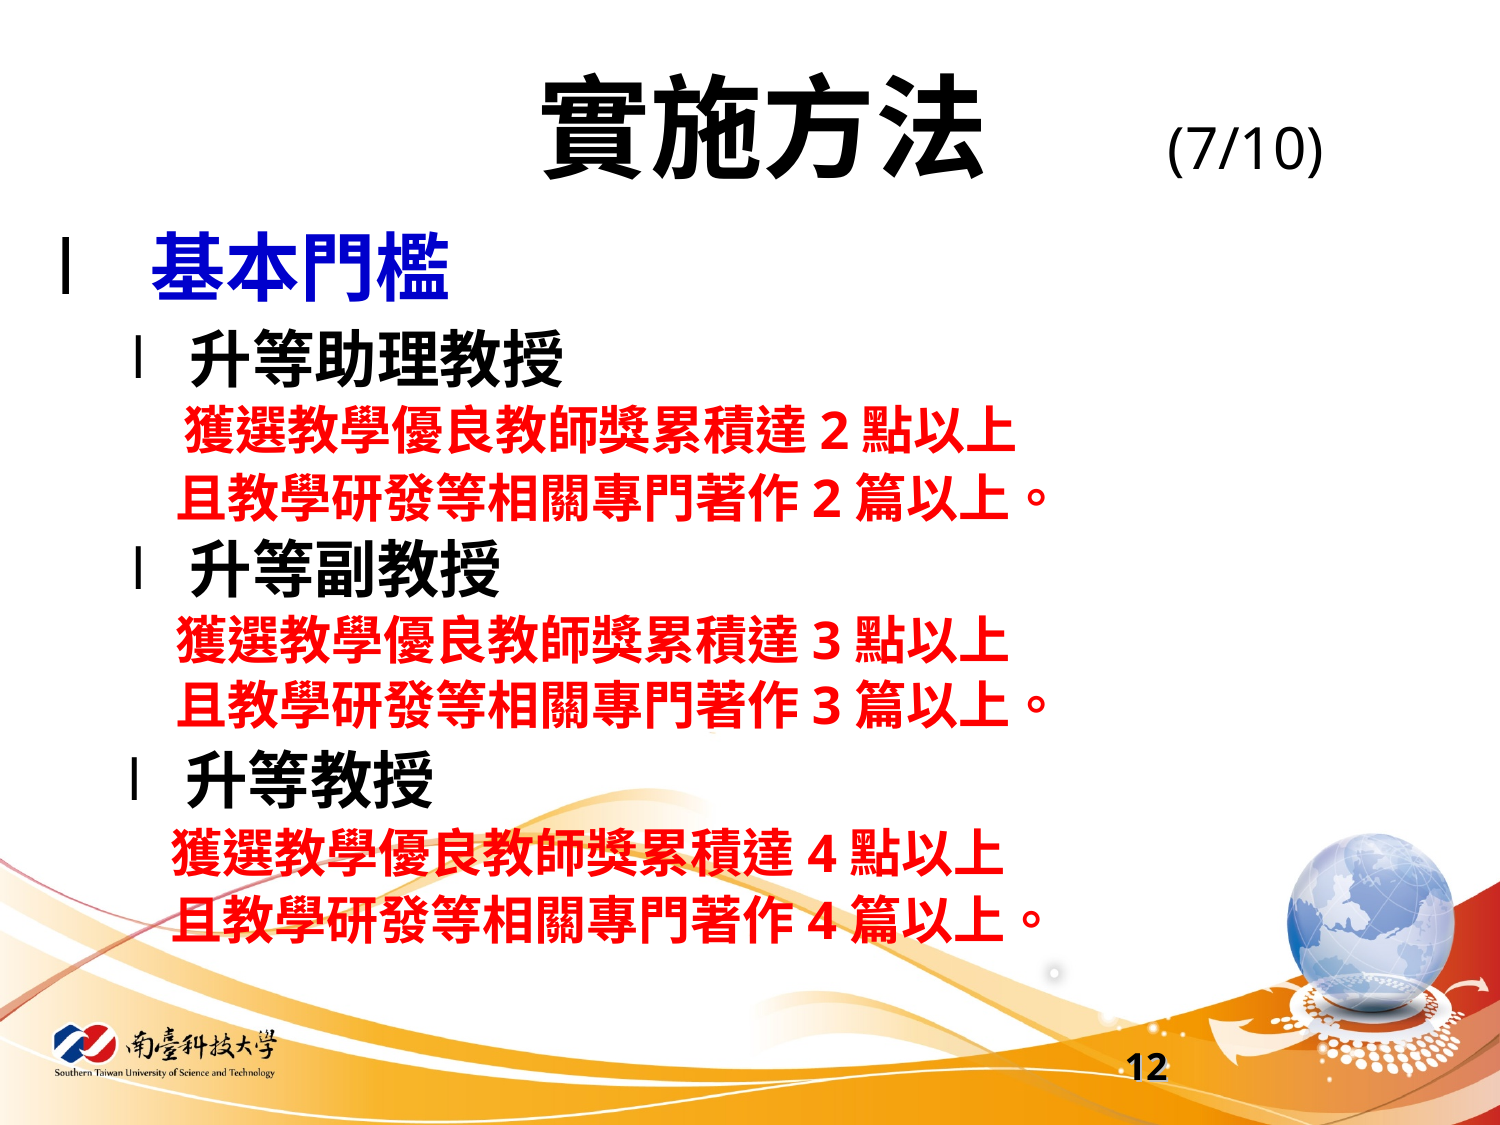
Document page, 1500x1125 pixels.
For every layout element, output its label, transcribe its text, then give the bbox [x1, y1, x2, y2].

text_box 升等副教授 獲選教學優良教師獎累積達3點以上且教學研發等相關專門著作3篇以上。 [87, 533, 1058, 742]
text_box 升等助理教授 獲選教學優良教師獎累積達2點以上且教學研發等相關專門著作2篇以上。 [87, 320, 1058, 533]
text_box 基本門檻 [41, 200, 810, 311]
text_box 12 [1109, 1035, 1460, 1095]
text_box 升等教授 獲選教學優良教師獎累積達4點以上且教學研發等相關專門著作4篇以上。 [82, 742, 1058, 960]
text_box 實施方法 (7/10) [62, 42, 1486, 201]
